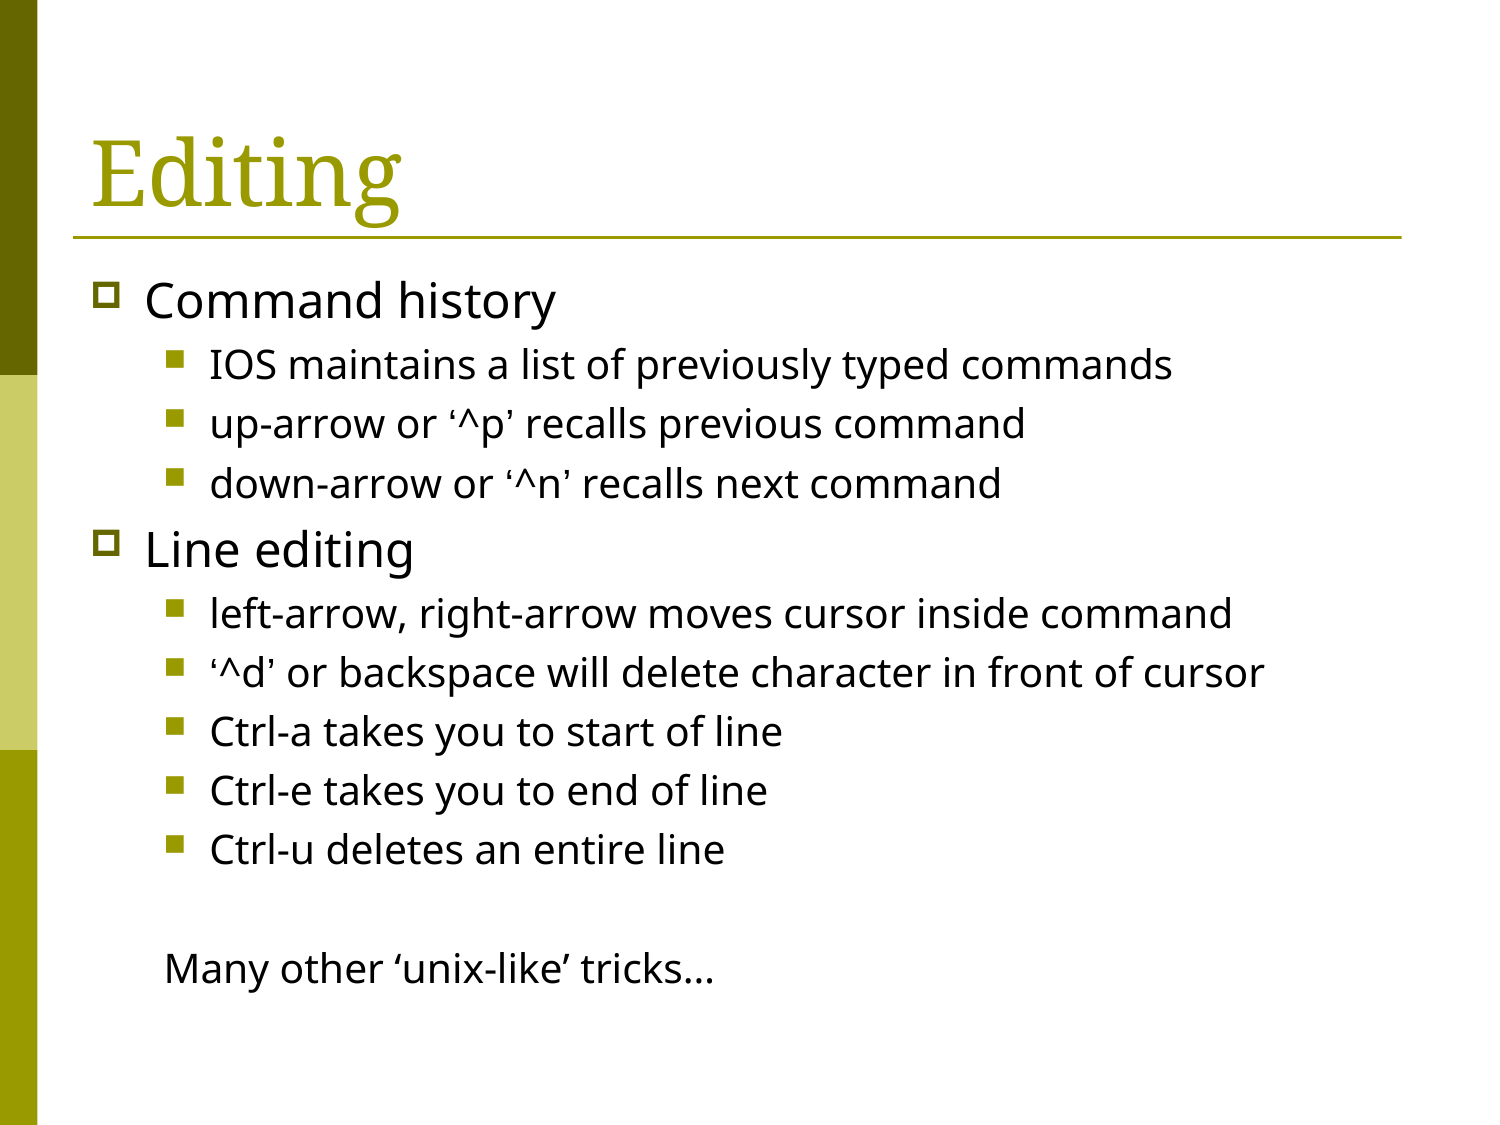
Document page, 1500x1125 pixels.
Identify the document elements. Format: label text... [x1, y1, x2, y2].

list Command history IOS maintains a list of previously typed commands up-arrow or ‘^p’ recalls previous command down-arrow or ‘^n’ recalls next command Line editing left-arrow, right-arrow moves cursor inside command ‘^d’ or backspace will delete character in front of cursor Ctrl-a takes you to start of line Ctrl-e takes you to end of line Ctrl-u deletes an entire line Many other ‘unix-like’ tricks… [75, 262, 1426, 1006]
title Editing [75, 45, 1426, 233]
